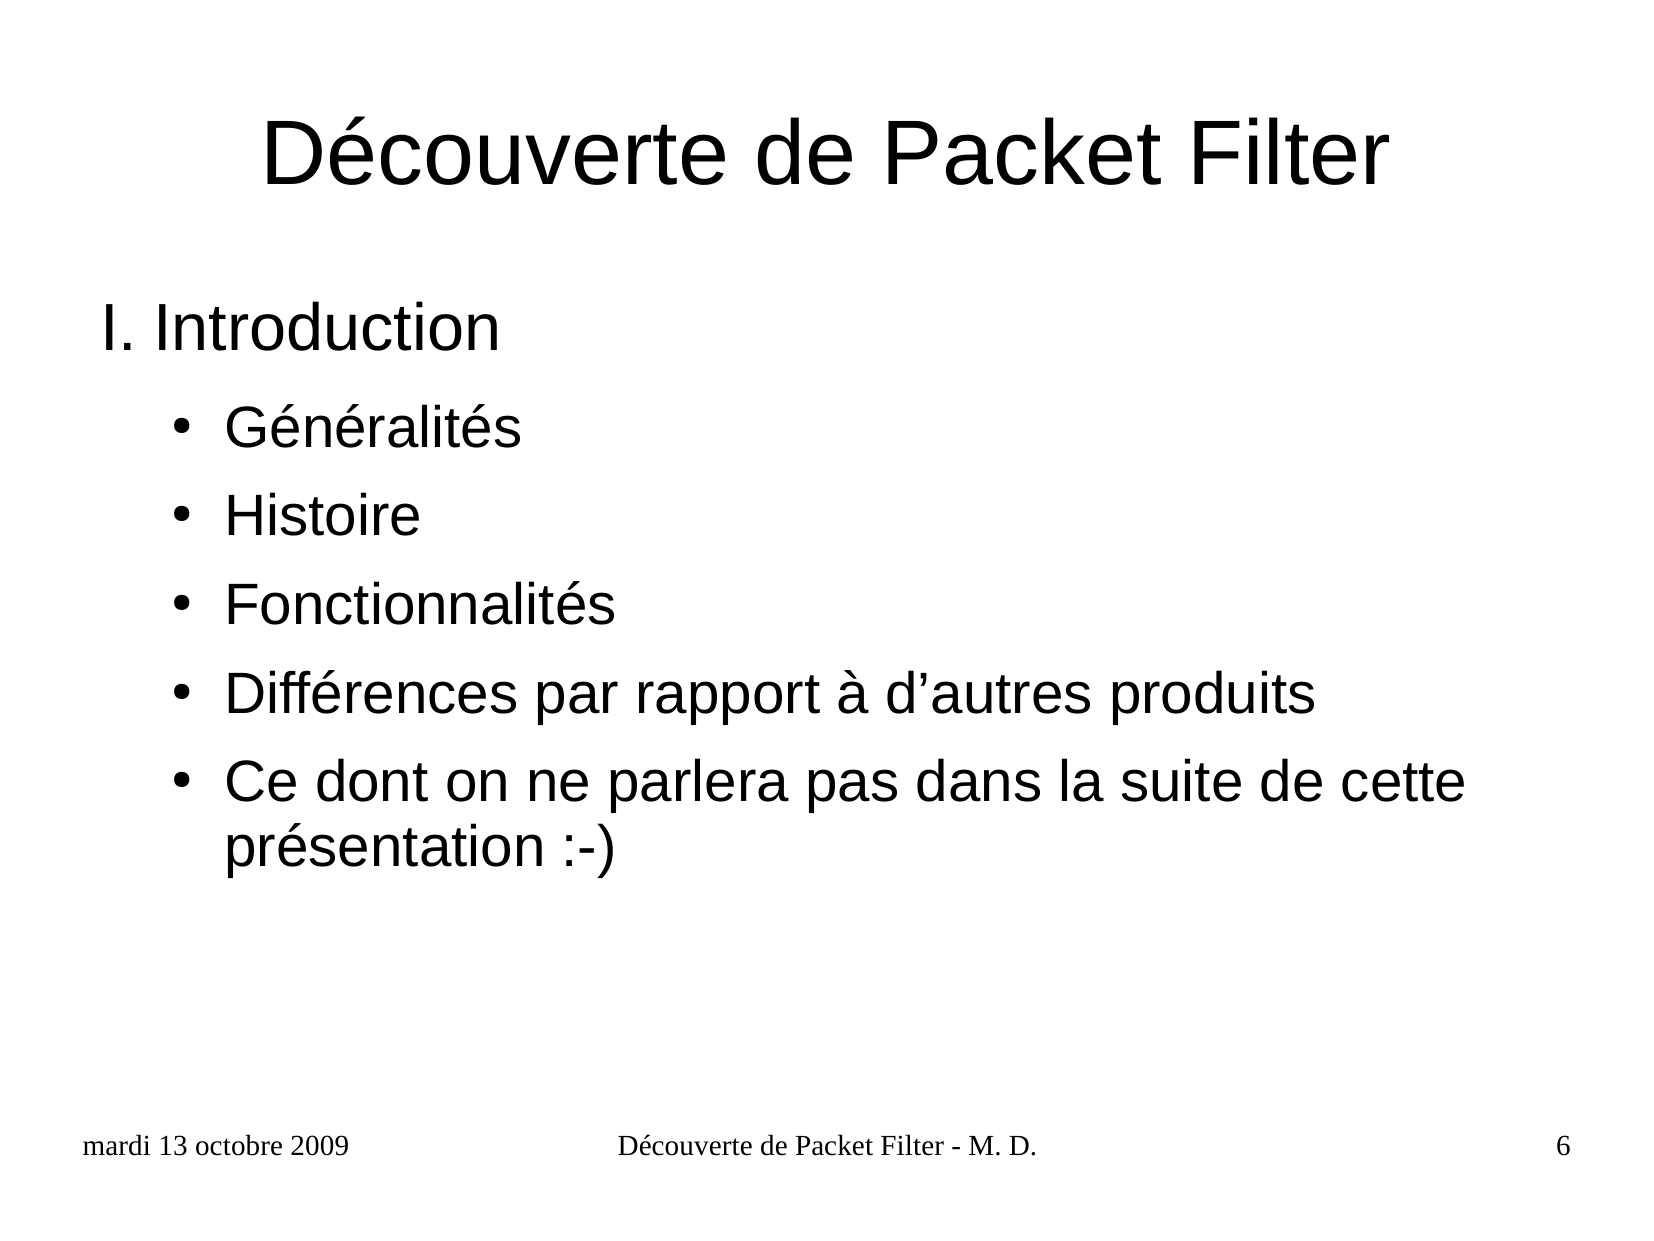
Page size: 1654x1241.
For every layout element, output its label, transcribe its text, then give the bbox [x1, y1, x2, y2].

title Découverte de Packet Filter [82, 56, 1571, 250]
list Introduction Généralités Histoire Fonctionnalités Différences par rapport à d’autres produits Ce dont on ne parlera pas dans la suite de cette présentation :-) [82, 290, 1571, 1094]
